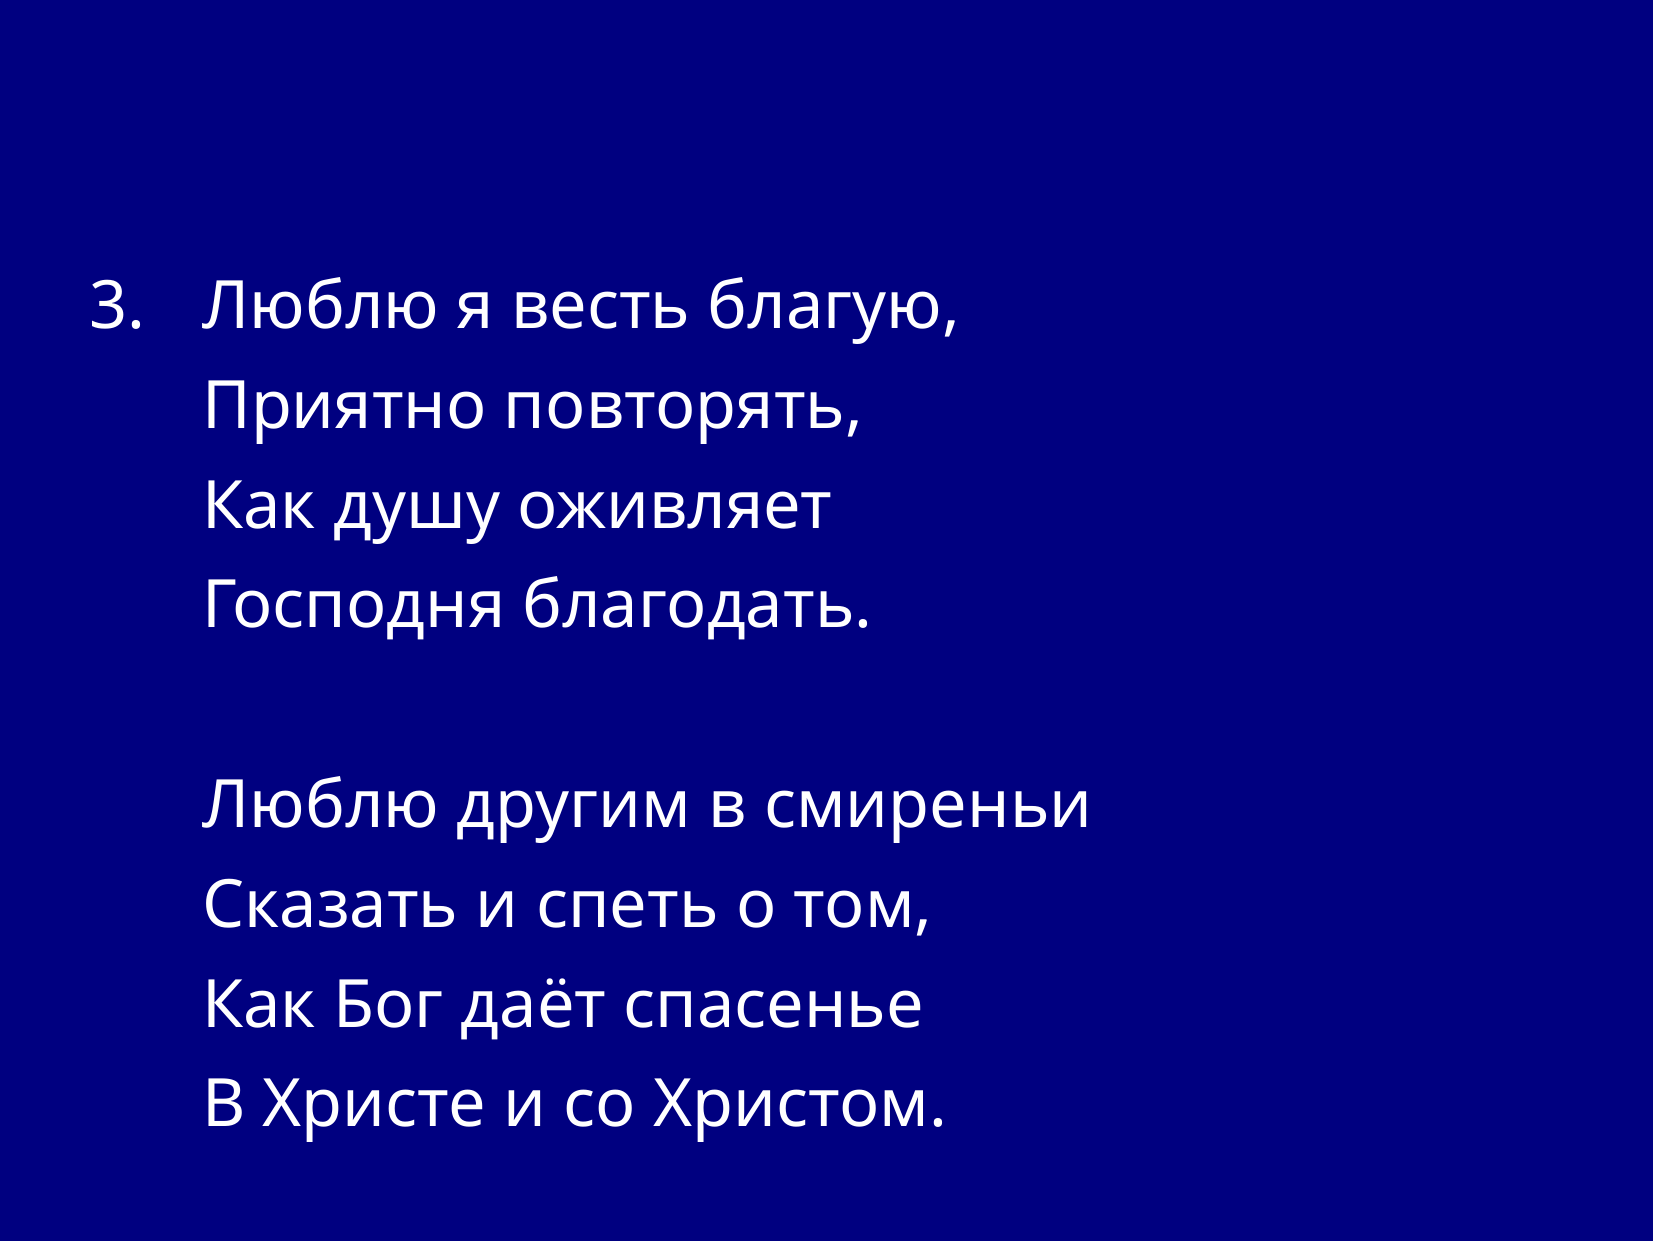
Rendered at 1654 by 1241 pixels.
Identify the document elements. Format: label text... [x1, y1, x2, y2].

text_box 3. Люблю я весть благую, Приятно повторять, Как душу оживляет Господня благодать. Люблю другим в смиреньи Сказать и спеть о том, Как Бог даёт спасенье В Христе и со Христом. [75, 150, 1576, 1163]
